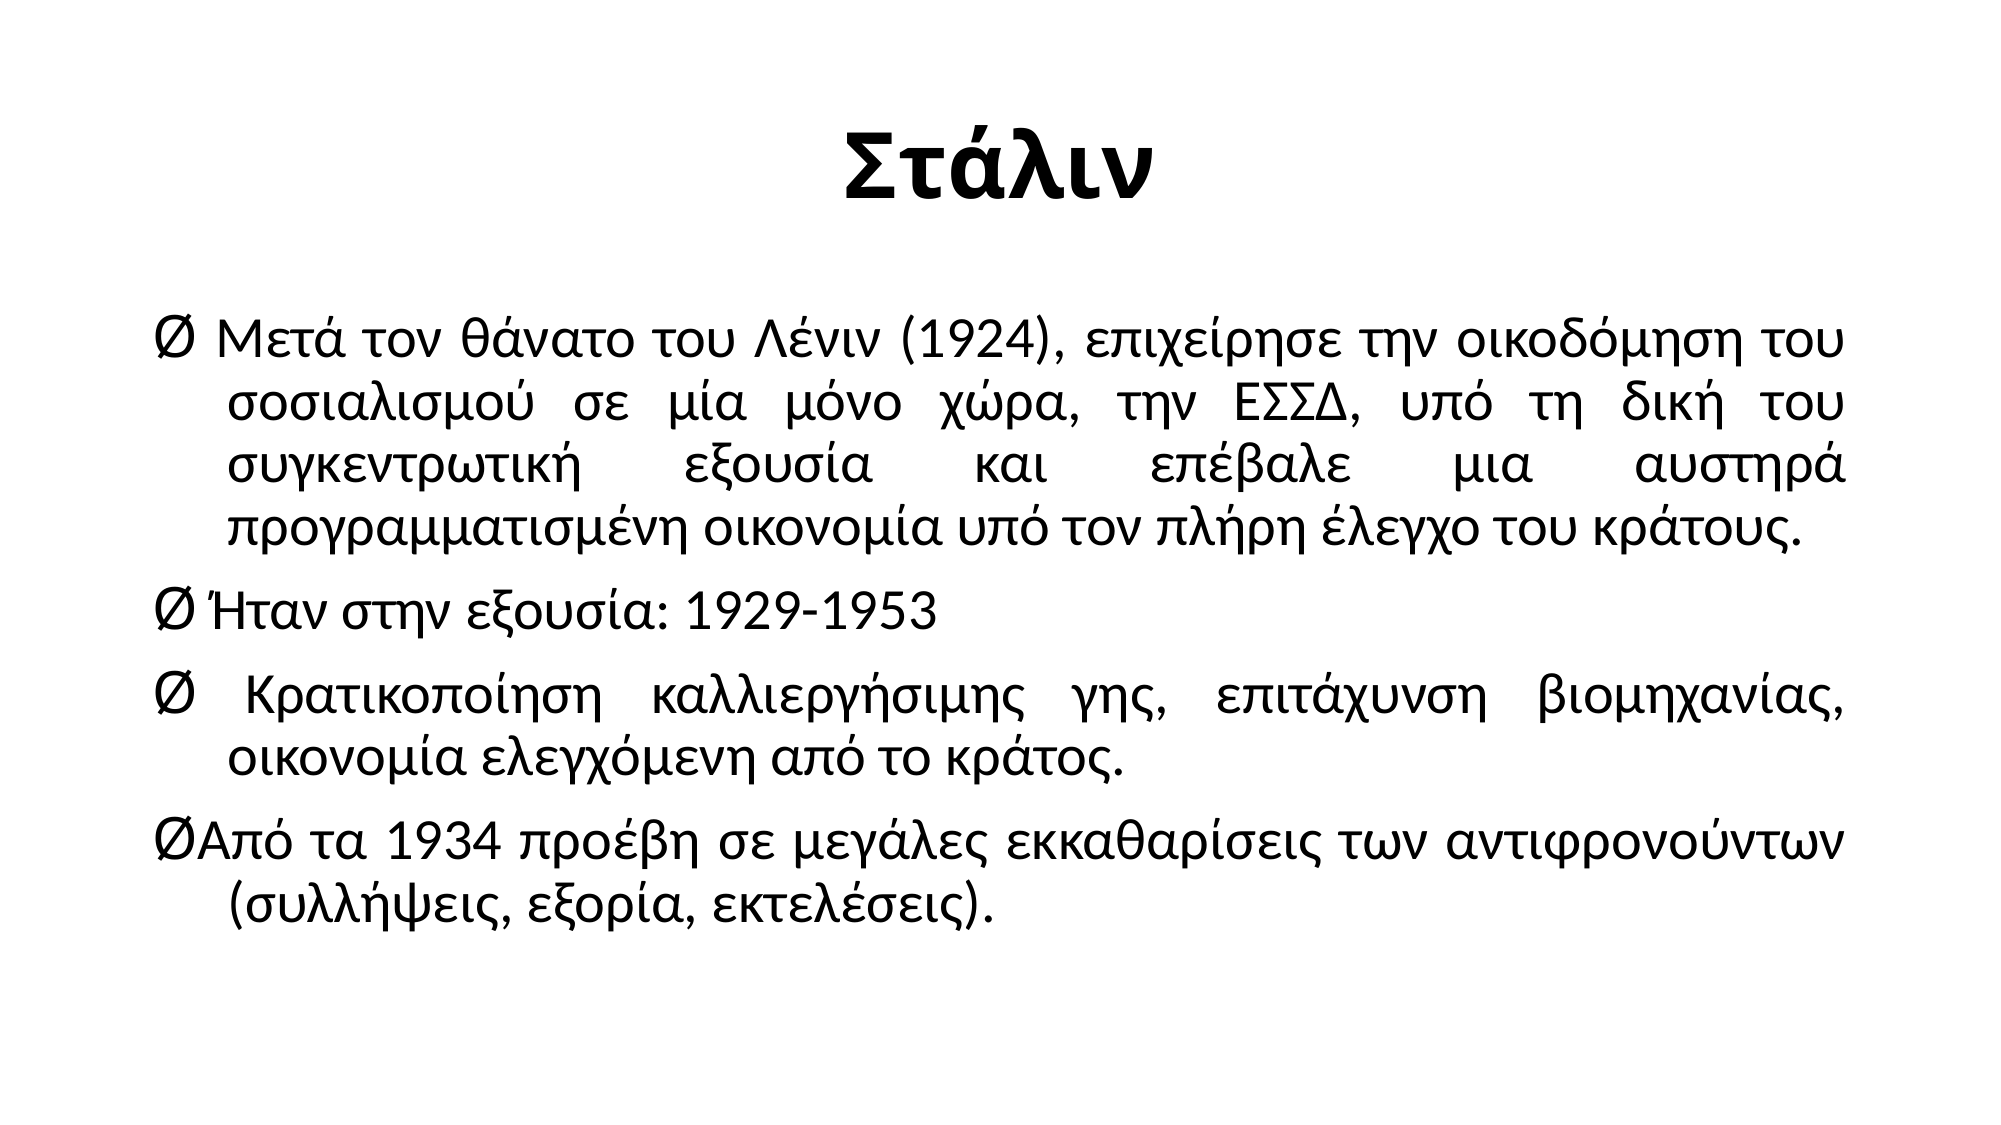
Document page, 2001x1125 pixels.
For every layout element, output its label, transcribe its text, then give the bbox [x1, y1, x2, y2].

list Μετά τον θάνατο του Λένιν (1924), επιχείρησε την οικοδόμηση του σοσιαλισμού σε μία μόνο χώρα, την ΕΣΣΔ, υπό τη δική του συγκεντρωτική εξουσία και επέβαλε μια αυστηρά προγραμματισμένη οικονομία υπό τον πλήρη έλεγχο του κράτους. Ήταν στην εξουσία: 1929-1953 Κρατικοποίηση καλλιεργήσιμης γης, επιτάχυνση βιομηχανίας, οικονομία ελεγχόμενη από το κράτος. Από τα 1934 προέβη σε μεγάλες εκκαθαρίσεις των αντιφρονούντων (συλλήψεις, εξορία, εκτελέσεις). [137, 299, 1863, 1014]
title Στάλιν [137, 59, 1863, 278]
